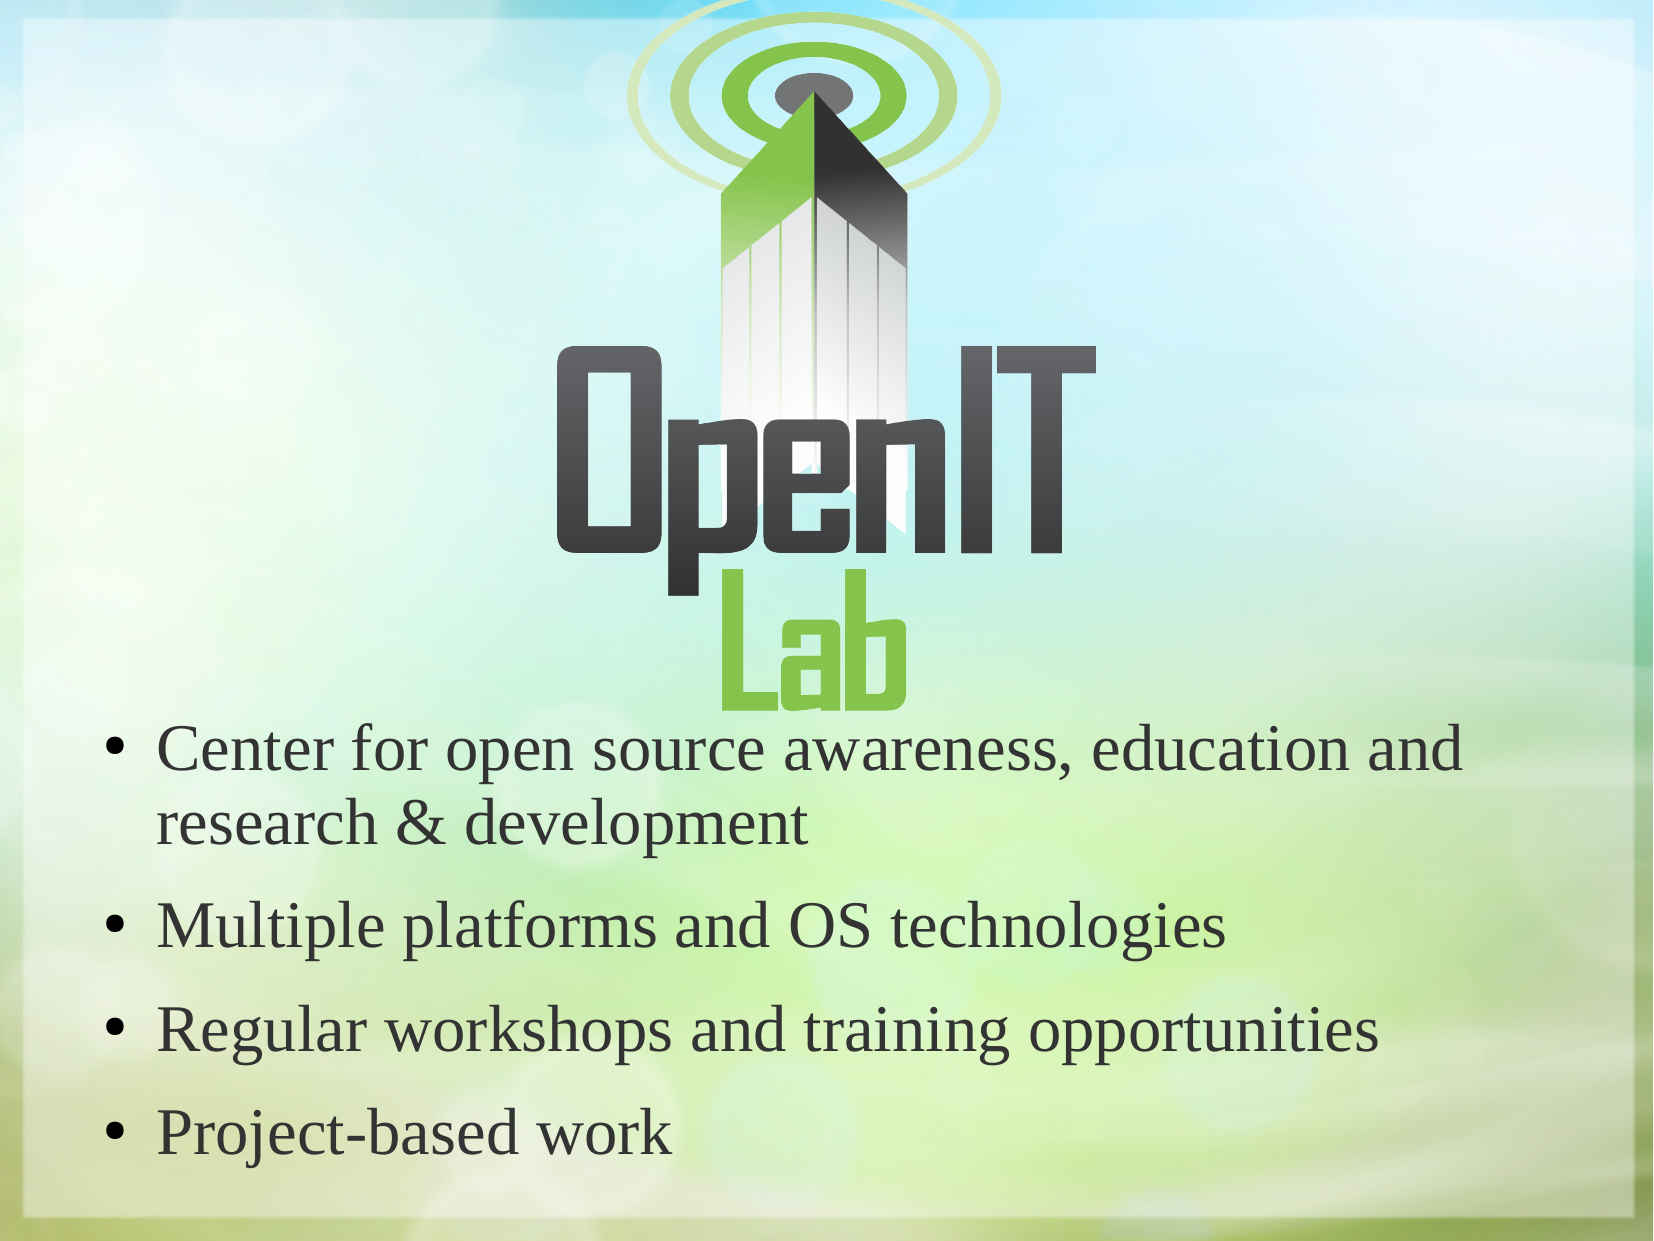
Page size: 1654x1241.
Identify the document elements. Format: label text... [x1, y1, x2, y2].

picture [0, 0, 1654, 1241]
list Center for open source awareness, education and research & development Multiple platforms and OS technologies Regular workshops and training opportunities Project-based work [85, 710, 1586, 1173]
